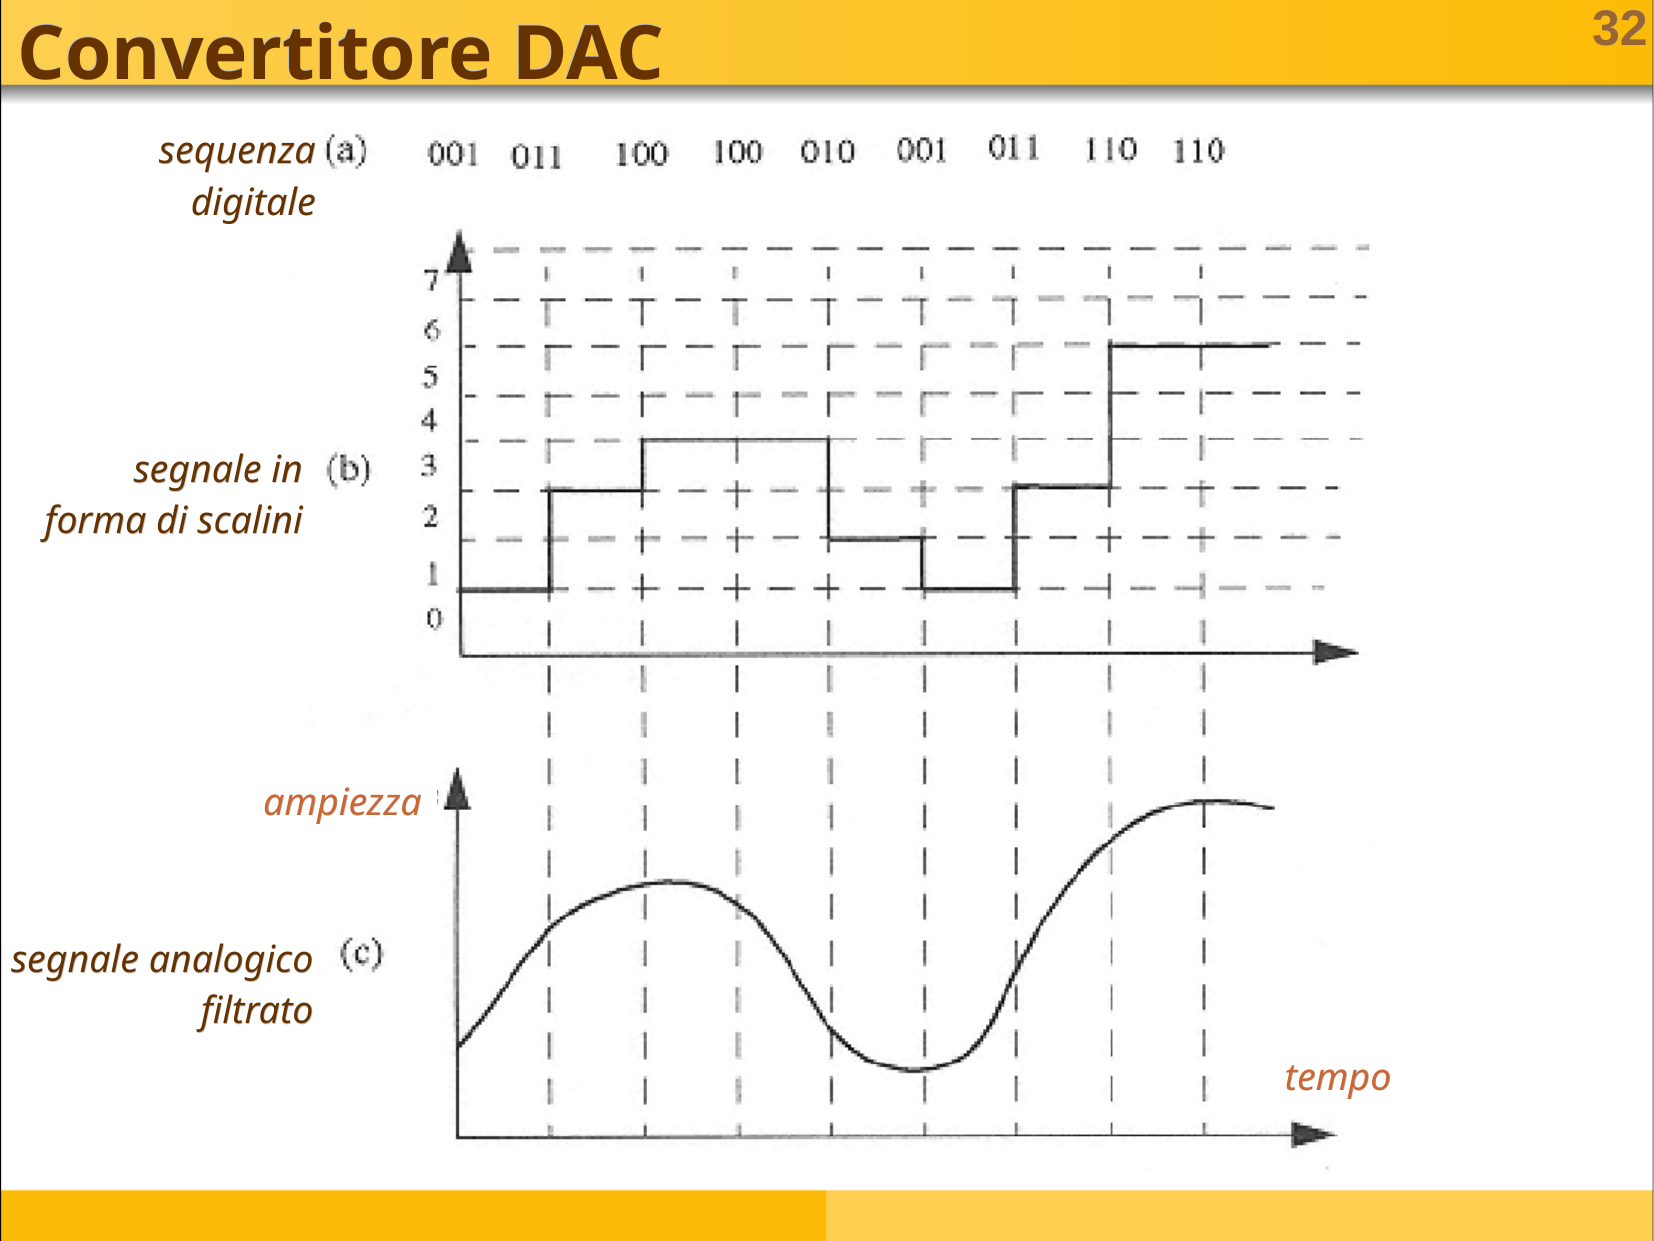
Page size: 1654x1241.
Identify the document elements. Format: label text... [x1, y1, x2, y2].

text_box segnale in forma di scalini [29, 435, 324, 544]
text_box ampiezza [248, 767, 438, 830]
title Convertitore DAC [0, 0, 1477, 87]
picture [0, 0, 1654, 1241]
text_box tempo [1269, 1042, 1408, 1105]
text_box sequenza digitale [144, 116, 330, 225]
text_box segnale analogico filtrato [0, 925, 324, 1034]
